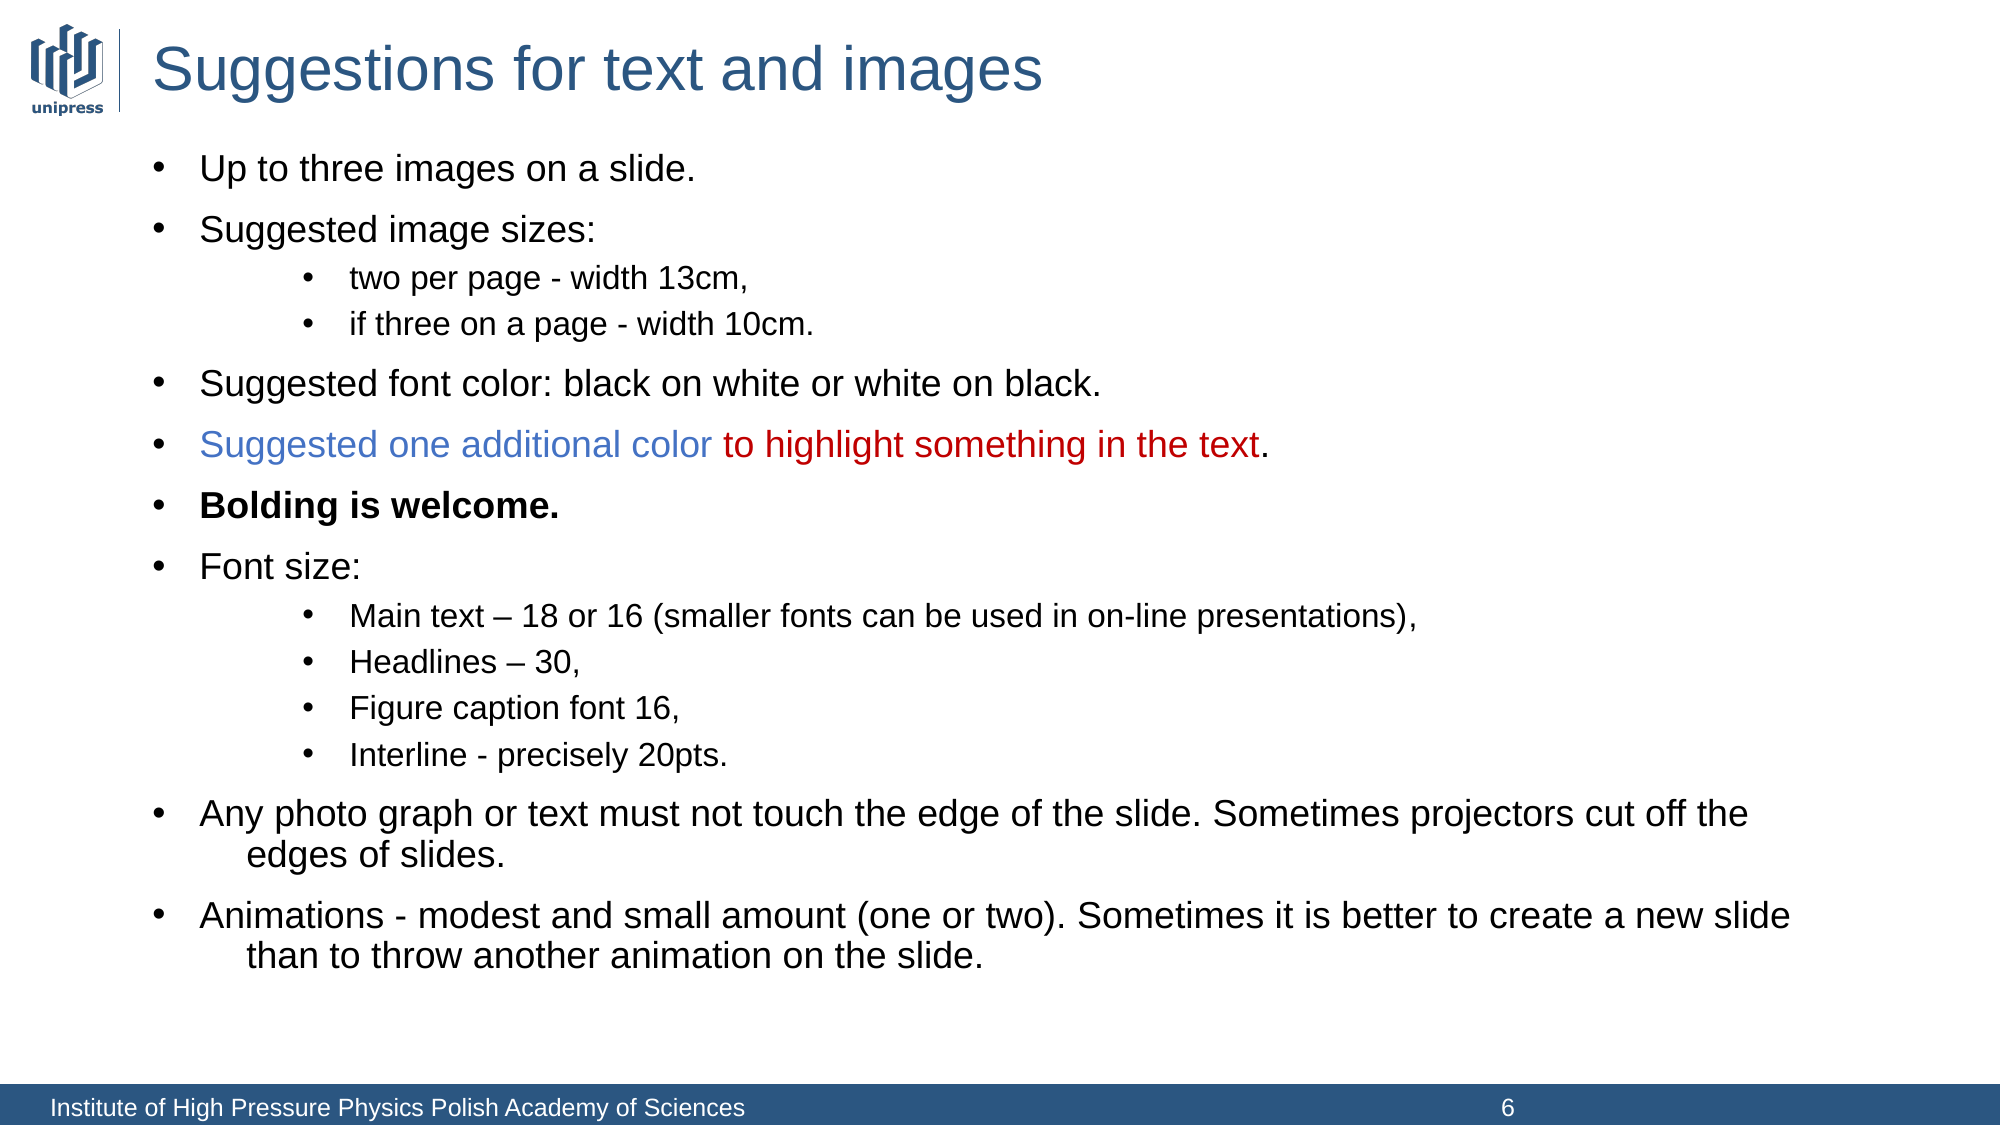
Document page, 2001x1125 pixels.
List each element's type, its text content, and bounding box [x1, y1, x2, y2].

text_box 6 [1485, 1084, 1936, 1125]
text_box Up to three images on a slide. Suggested image sizes: two per page - width 13cm, if three on a page - width 10cm. Suggested font color: black on white or white on black. Suggested one additional color to highlight something in the text. Bolding is welcome. Font size: Main text – 18 or 16 (smaller fonts can be used in on-line presentations), Headlines – 30, Figure caption font 16, Interline - precisely 20pts. Any photo graph or text must not touch the edge of the slide. Sometimes projectors cut off the edges of slides. Animations - modest and small amount (one or two). Sometimes it is better to create a new slide than to throw another animation on the slide. [137, 141, 1863, 1036]
title Suggestions for text and images [137, 29, 1863, 112]
